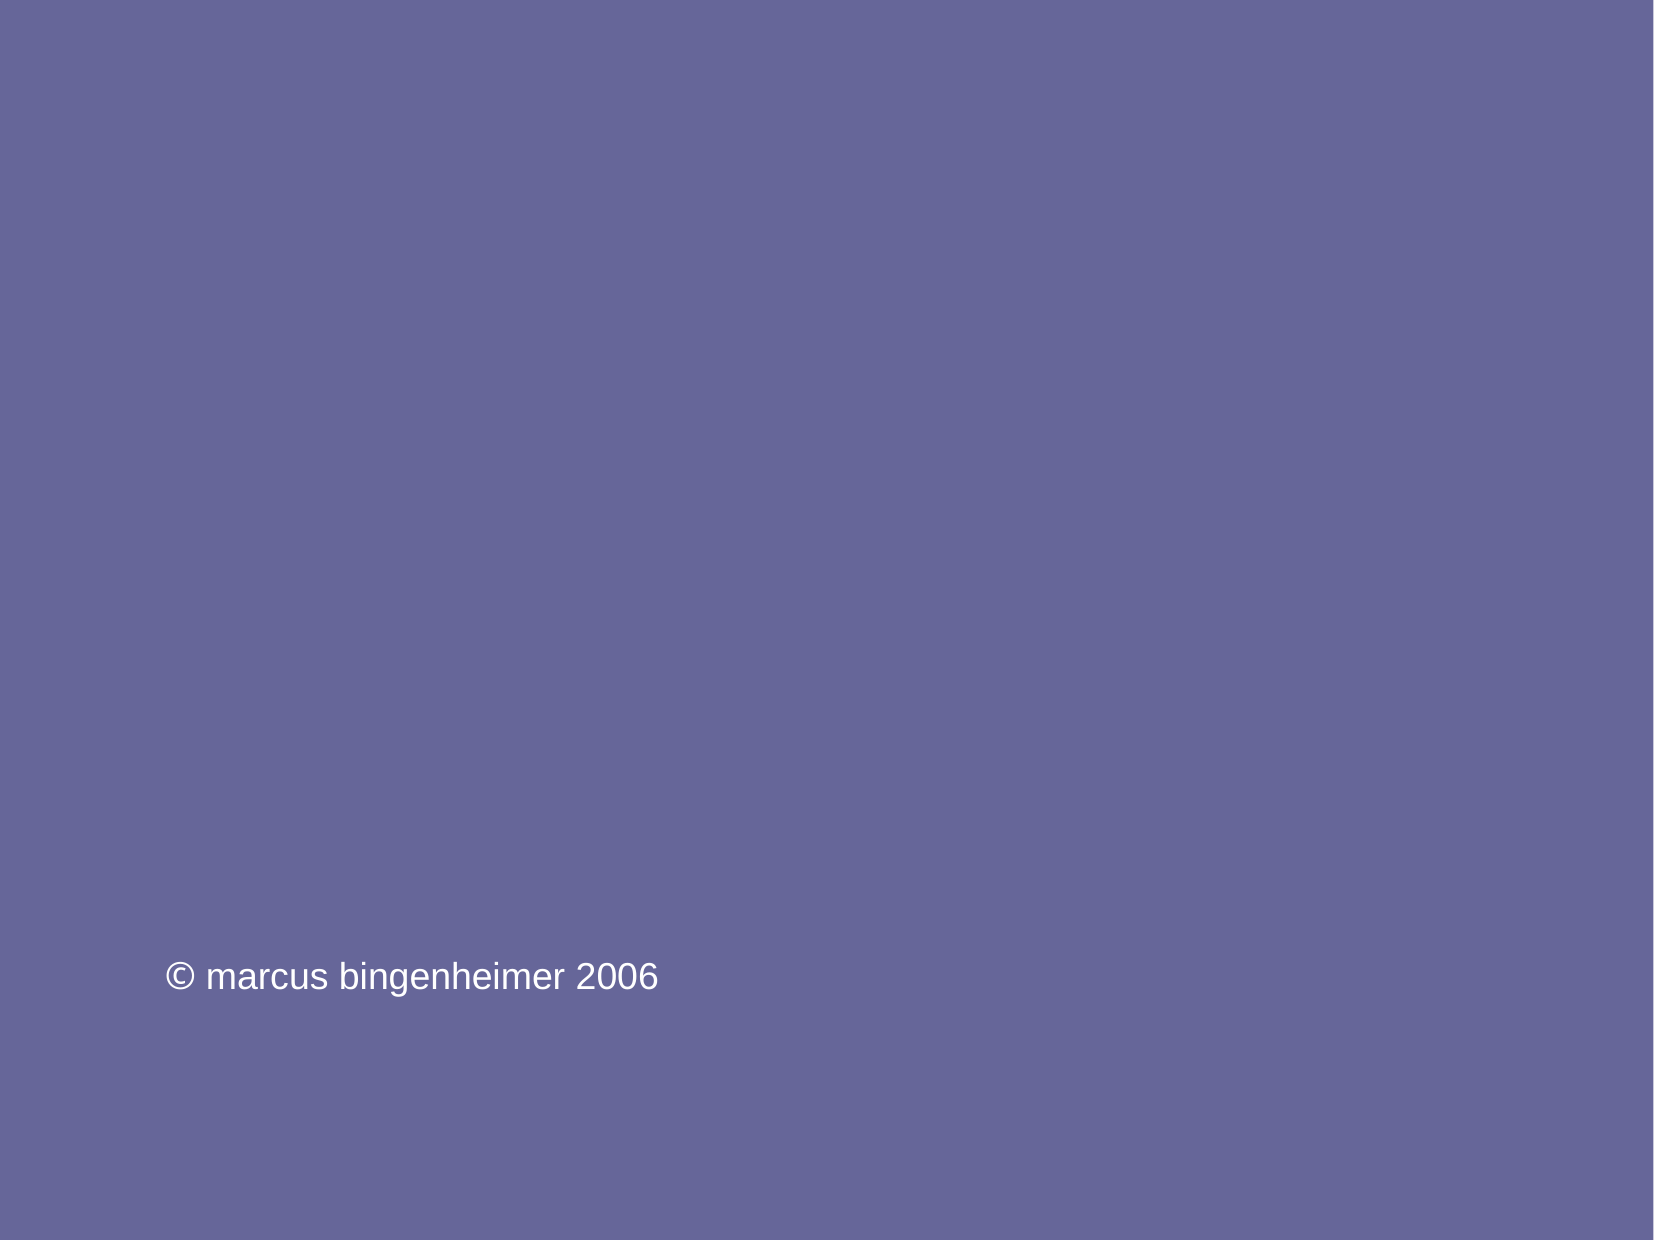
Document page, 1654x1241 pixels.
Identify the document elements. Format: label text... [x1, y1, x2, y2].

text_box © marcus bingenheimer 2006 [150, 900, 1501, 1008]
